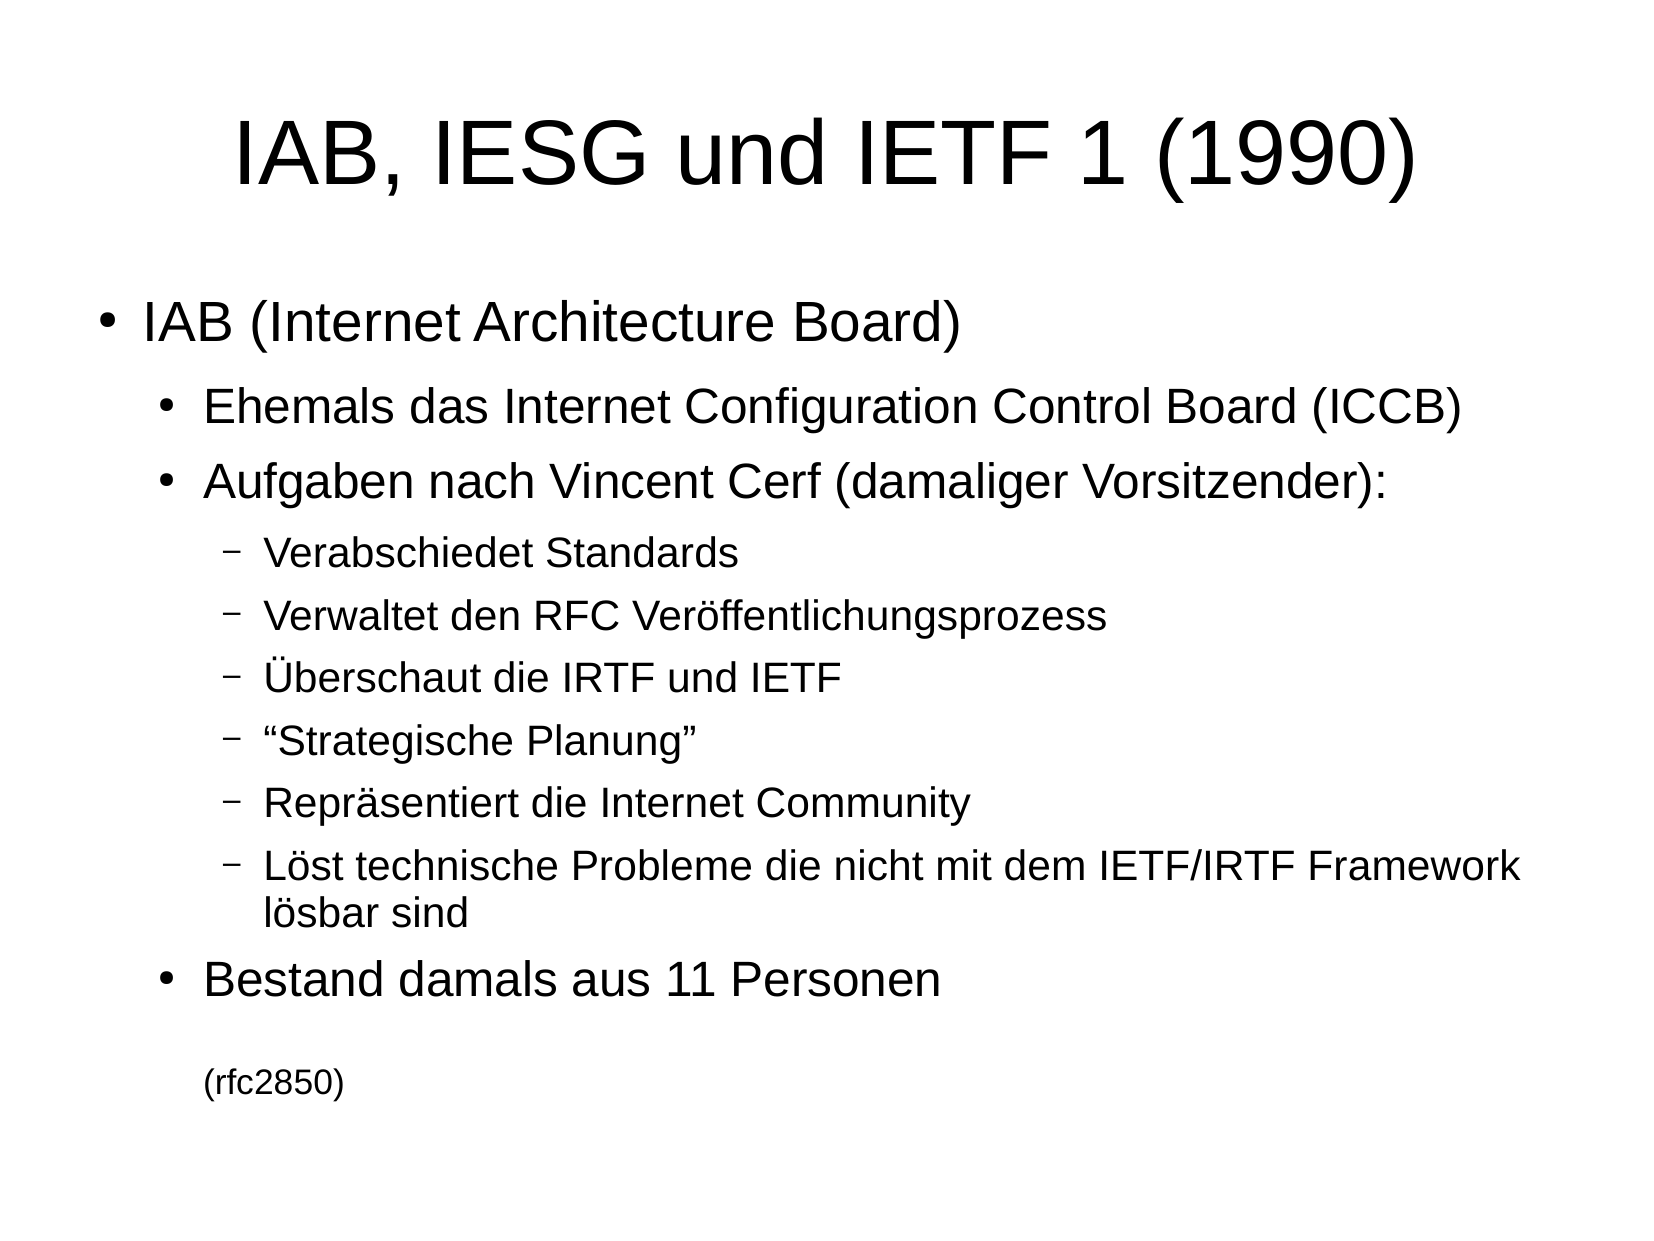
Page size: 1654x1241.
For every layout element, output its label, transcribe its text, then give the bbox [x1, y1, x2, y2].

list IAB (Internet Architecture Board) Ehemals das Internet Configuration Control Board (ICCB) Aufgaben nach Vincent Cerf (damaliger Vorsitzender): Verabschiedet Standards Verwaltet den RFC Veröffentlichungsprozess Überschaut die IRTF und IETF “Strategische Planung” Repräsentiert die Internet Community Löst technische Probleme die nicht mit dem IETF/IRTF Framework lösbar sind Bestand damals aus 11 Personen (rfc2850) [82, 290, 1571, 1109]
title IAB, IESG und IETF 1 (1990) [82, 49, 1571, 257]
